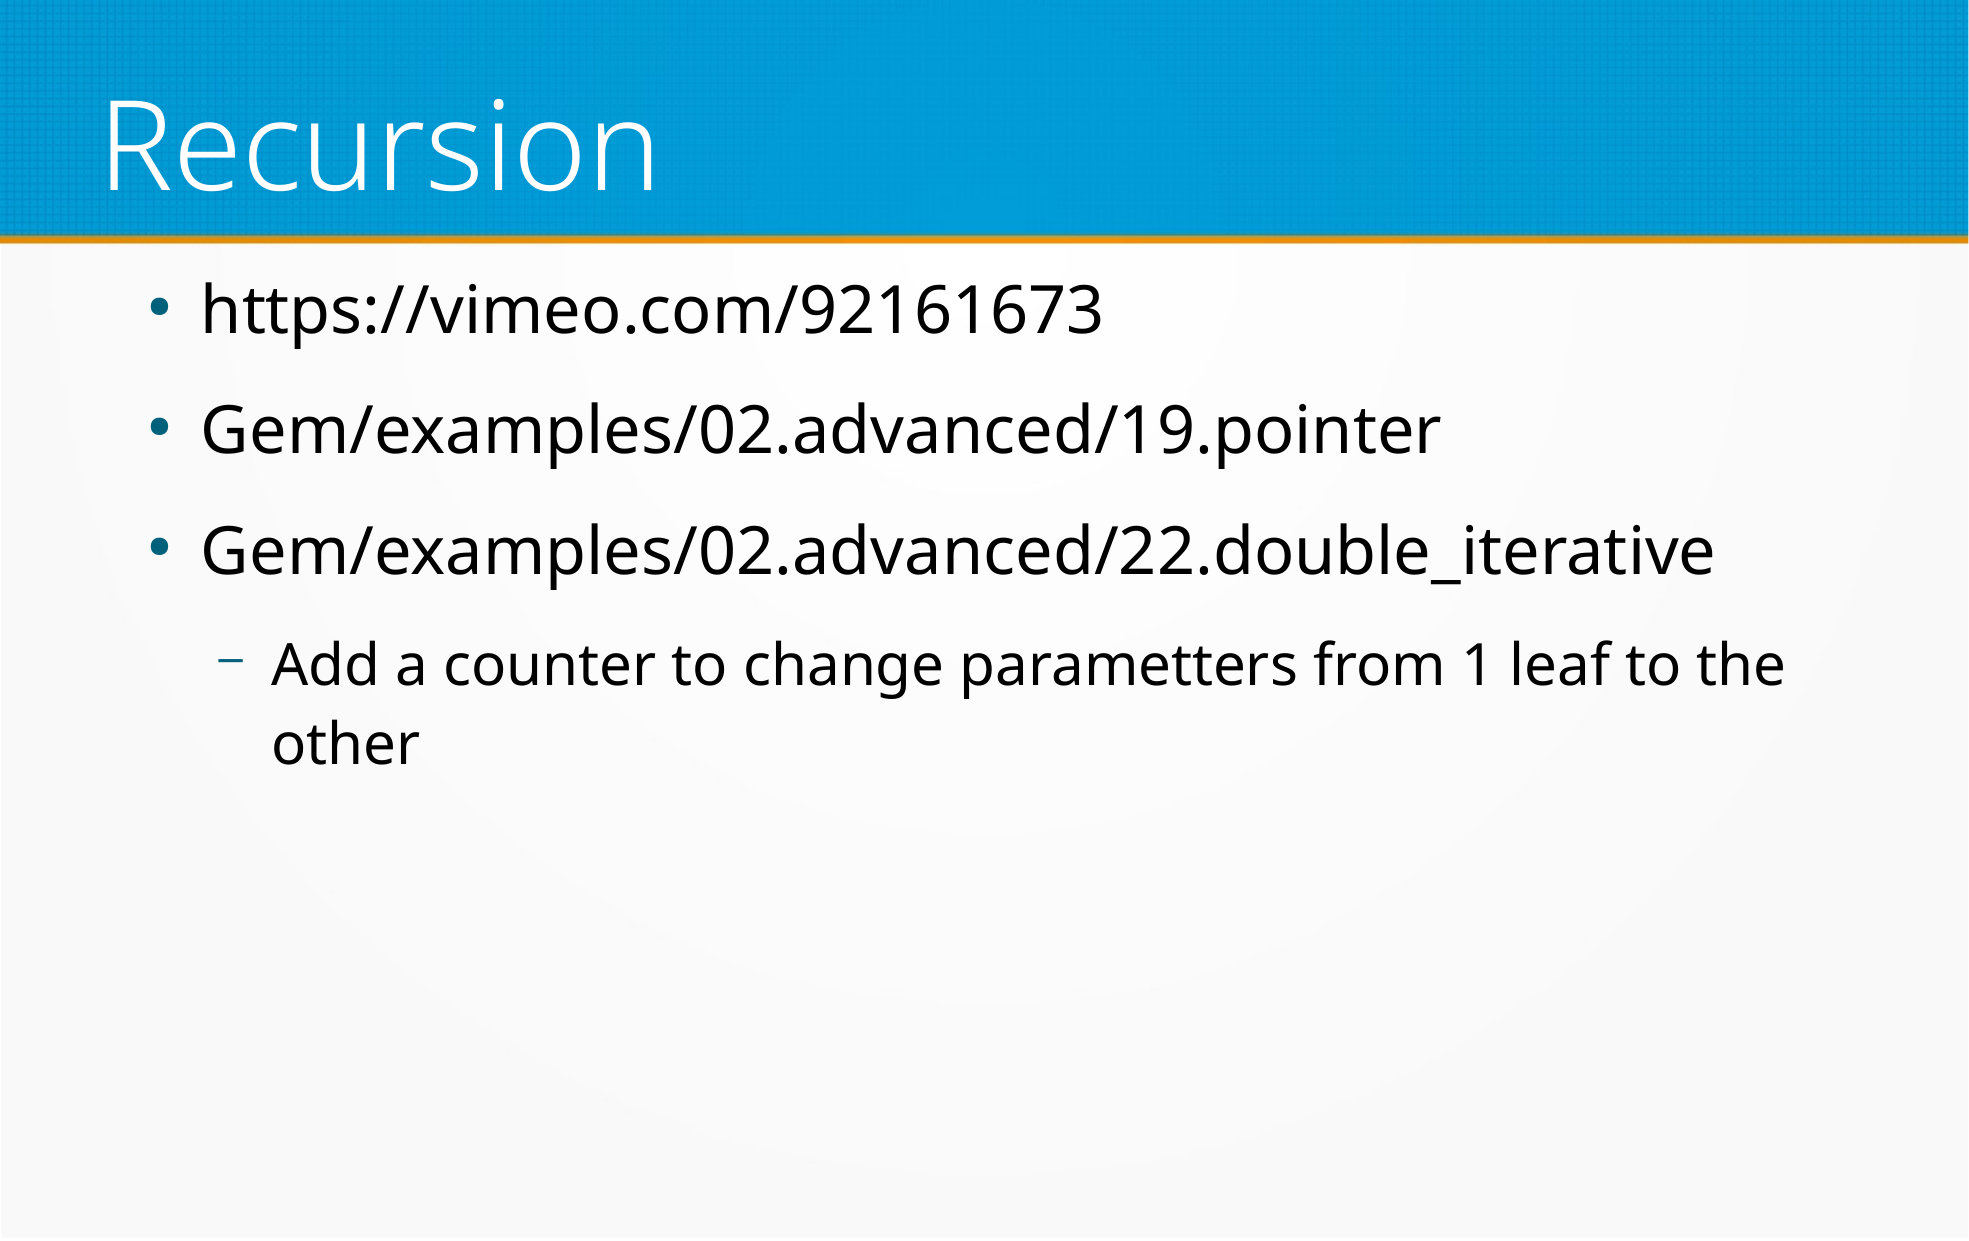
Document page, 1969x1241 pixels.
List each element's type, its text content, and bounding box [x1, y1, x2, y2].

picture [0, 233, 1969, 1241]
title Recursion [98, 19, 1870, 227]
list https://vimeo.com/92161673 Gem/examples/02.advanced/19.pointer Gem/examples/02.advanced/22.double_iterative Add a counter to change parametters from 1 leaf to the other [129, 262, 1892, 1028]
